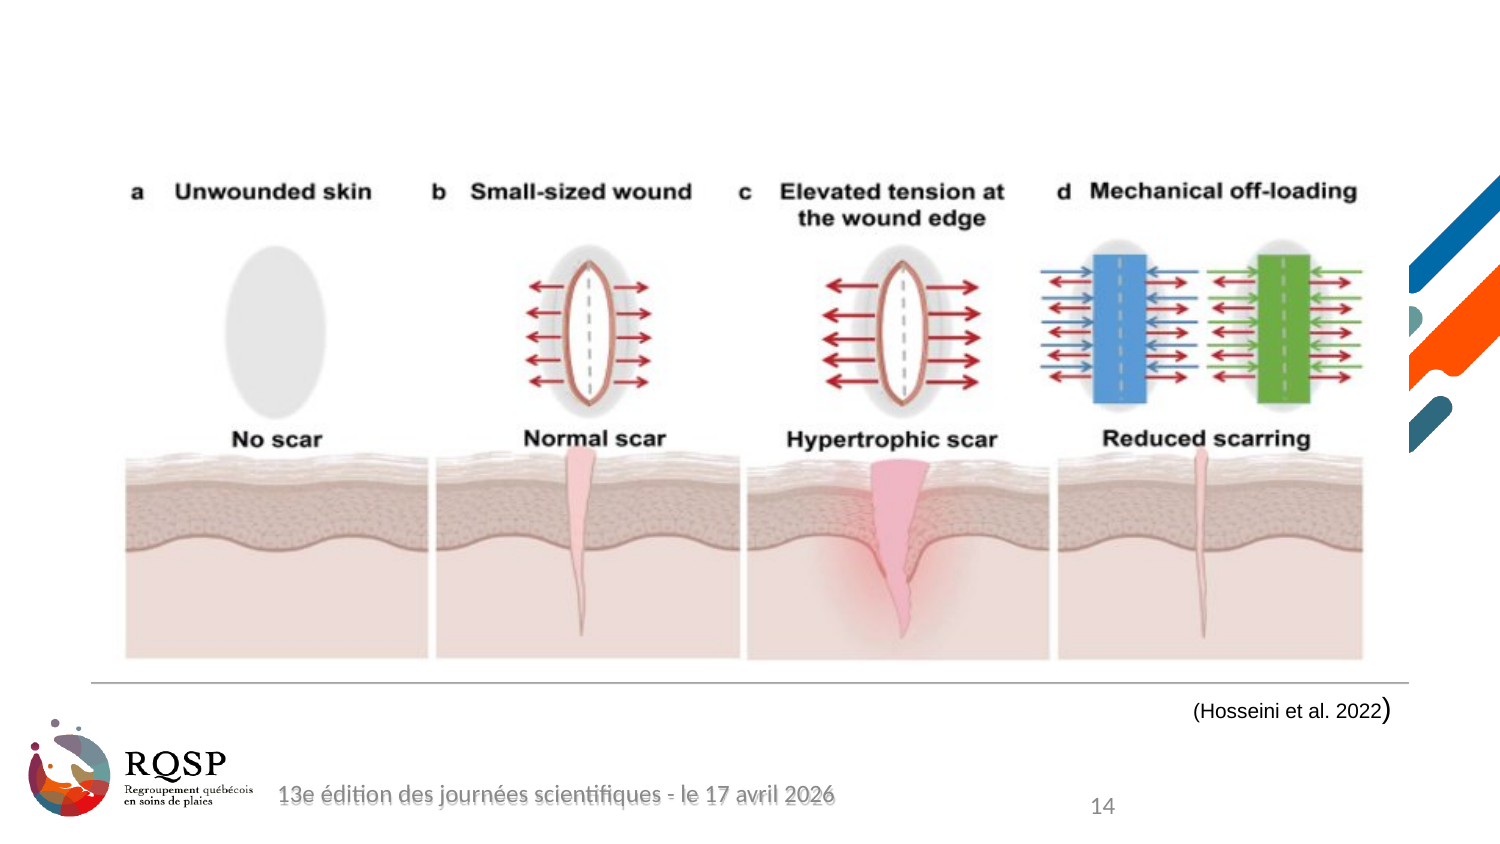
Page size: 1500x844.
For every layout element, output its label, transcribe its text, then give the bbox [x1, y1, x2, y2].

picture [91, 161, 1409, 683]
text_box (Hosseini et al. 2022) [1178, 681, 1409, 733]
text_box [1074, 782, 1426, 828]
